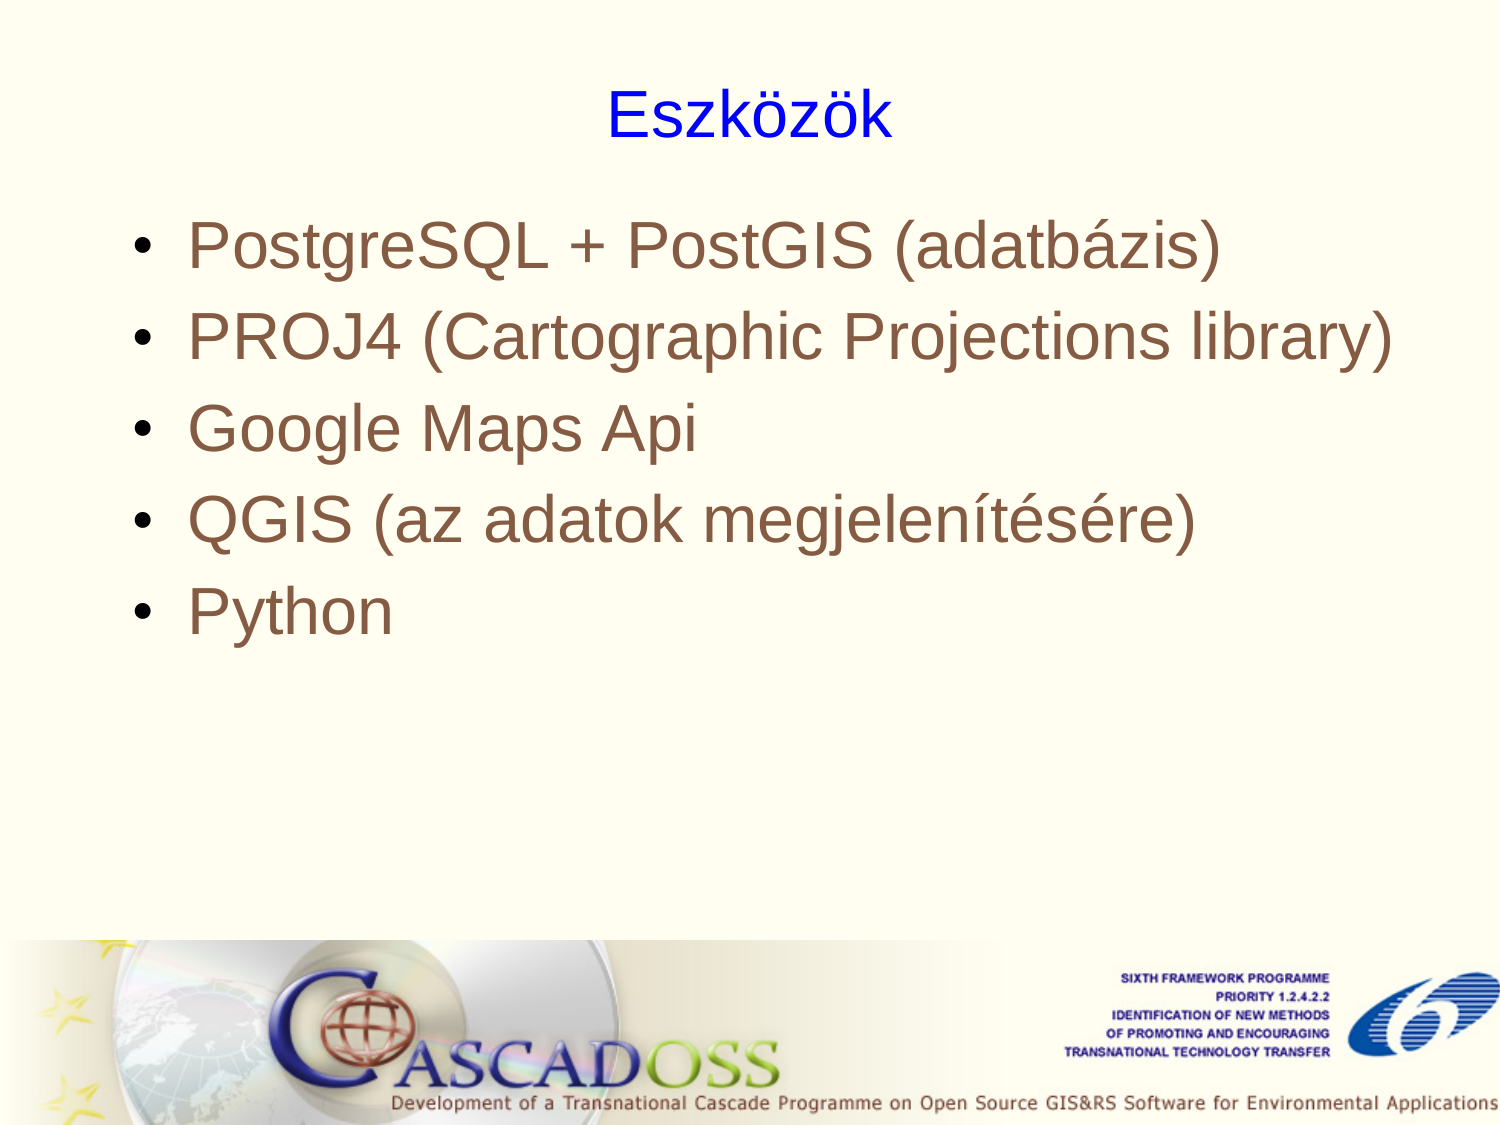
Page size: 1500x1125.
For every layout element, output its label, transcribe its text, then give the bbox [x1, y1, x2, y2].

title Eszközök [75, 28, 1425, 201]
list PostgreSQL + PostGIS (adatbázis) PROJ4 (Cartographic Projections library) Google Maps Api QGIS (az adatok megjelenítésére) Python [75, 207, 1425, 891]
picture [0, 940, 1500, 1125]
